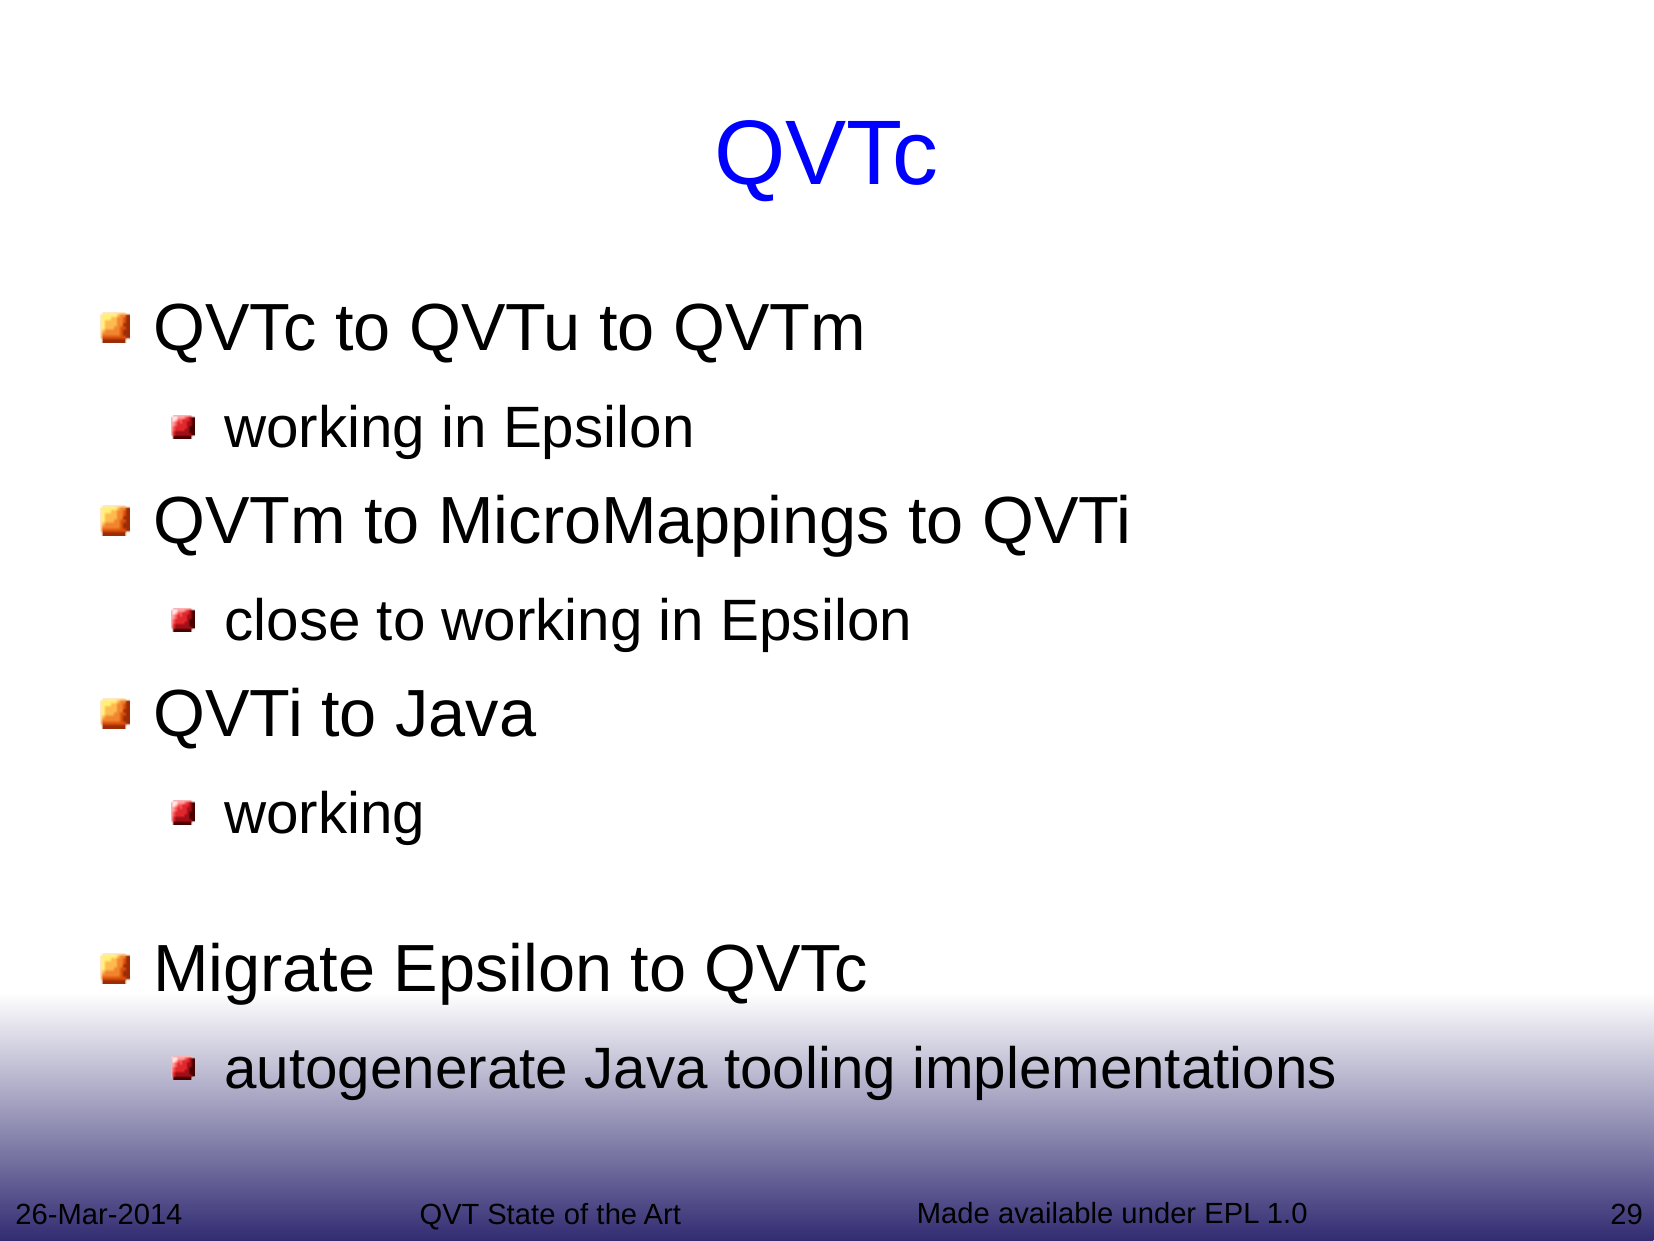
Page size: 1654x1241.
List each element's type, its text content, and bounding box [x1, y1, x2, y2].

list QVTc to QVTu to QVTm working in Epsilon QVTm to MicroMappings to QVTi close to working in Epsilon QVTi to Java working Migrate Epsilon to QVTc autogenerate Java tooling implementations [82, 290, 1571, 1199]
title QVTc [82, 49, 1571, 257]
